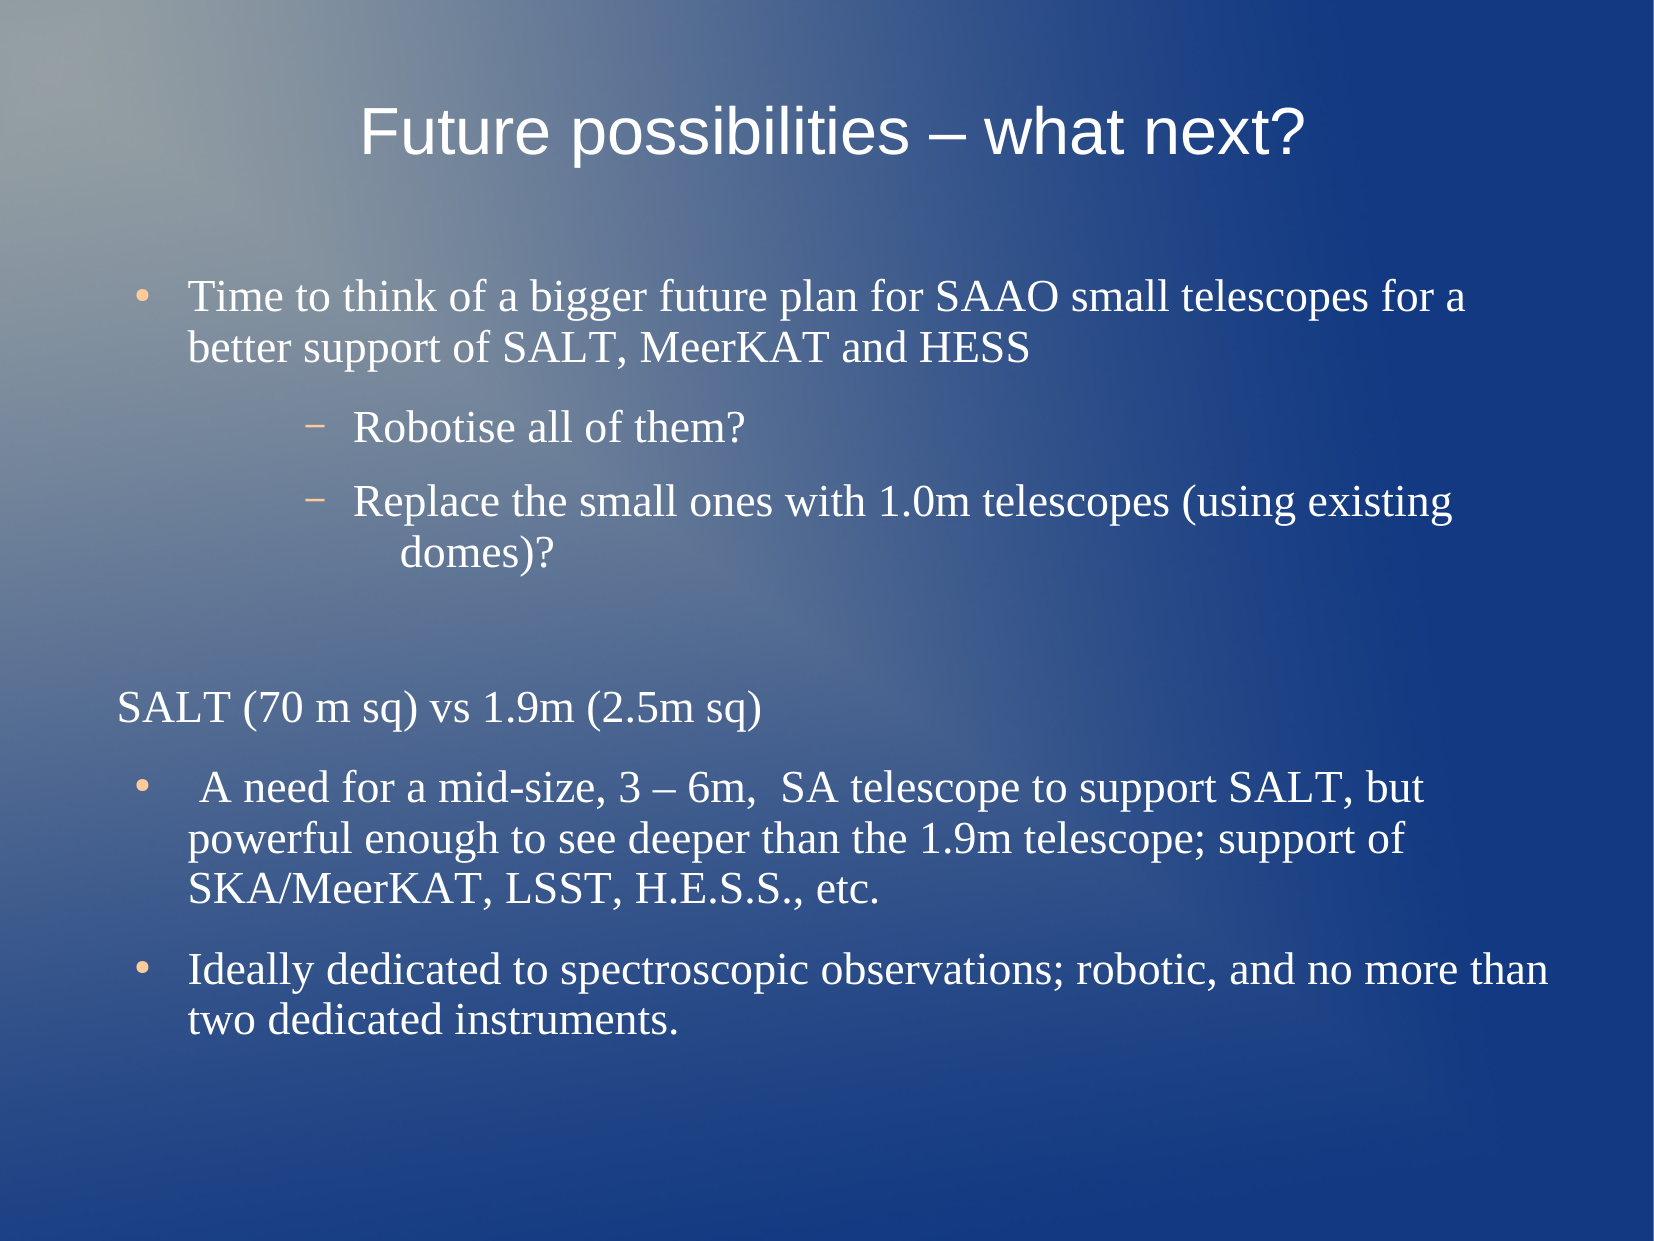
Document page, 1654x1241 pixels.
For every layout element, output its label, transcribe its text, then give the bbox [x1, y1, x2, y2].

title Future possibilities – what next? [121, 43, 1595, 219]
picture [0, 0, 1654, 1241]
list Time to think of a bigger future plan for SAAO small telescopes for a better support of SALT, MeerKAT and HESS Robotise all of them? Replace the small ones with 1.0m telescopes (using existing domes)? SALT (70 m sq) vs 1.9m (2.5m sq) A need for a mid-size, 3 – 6m, SA telescope to support SALT, but powerful enough to see deeper than the 1.9m telescope; support of SKA/MeerKAT, LSST, H.E.S.S., etc. Ideally dedicated to spectroscopic observations; robotic, and no more than two dedicated instruments. [116, 190, 1556, 1206]
